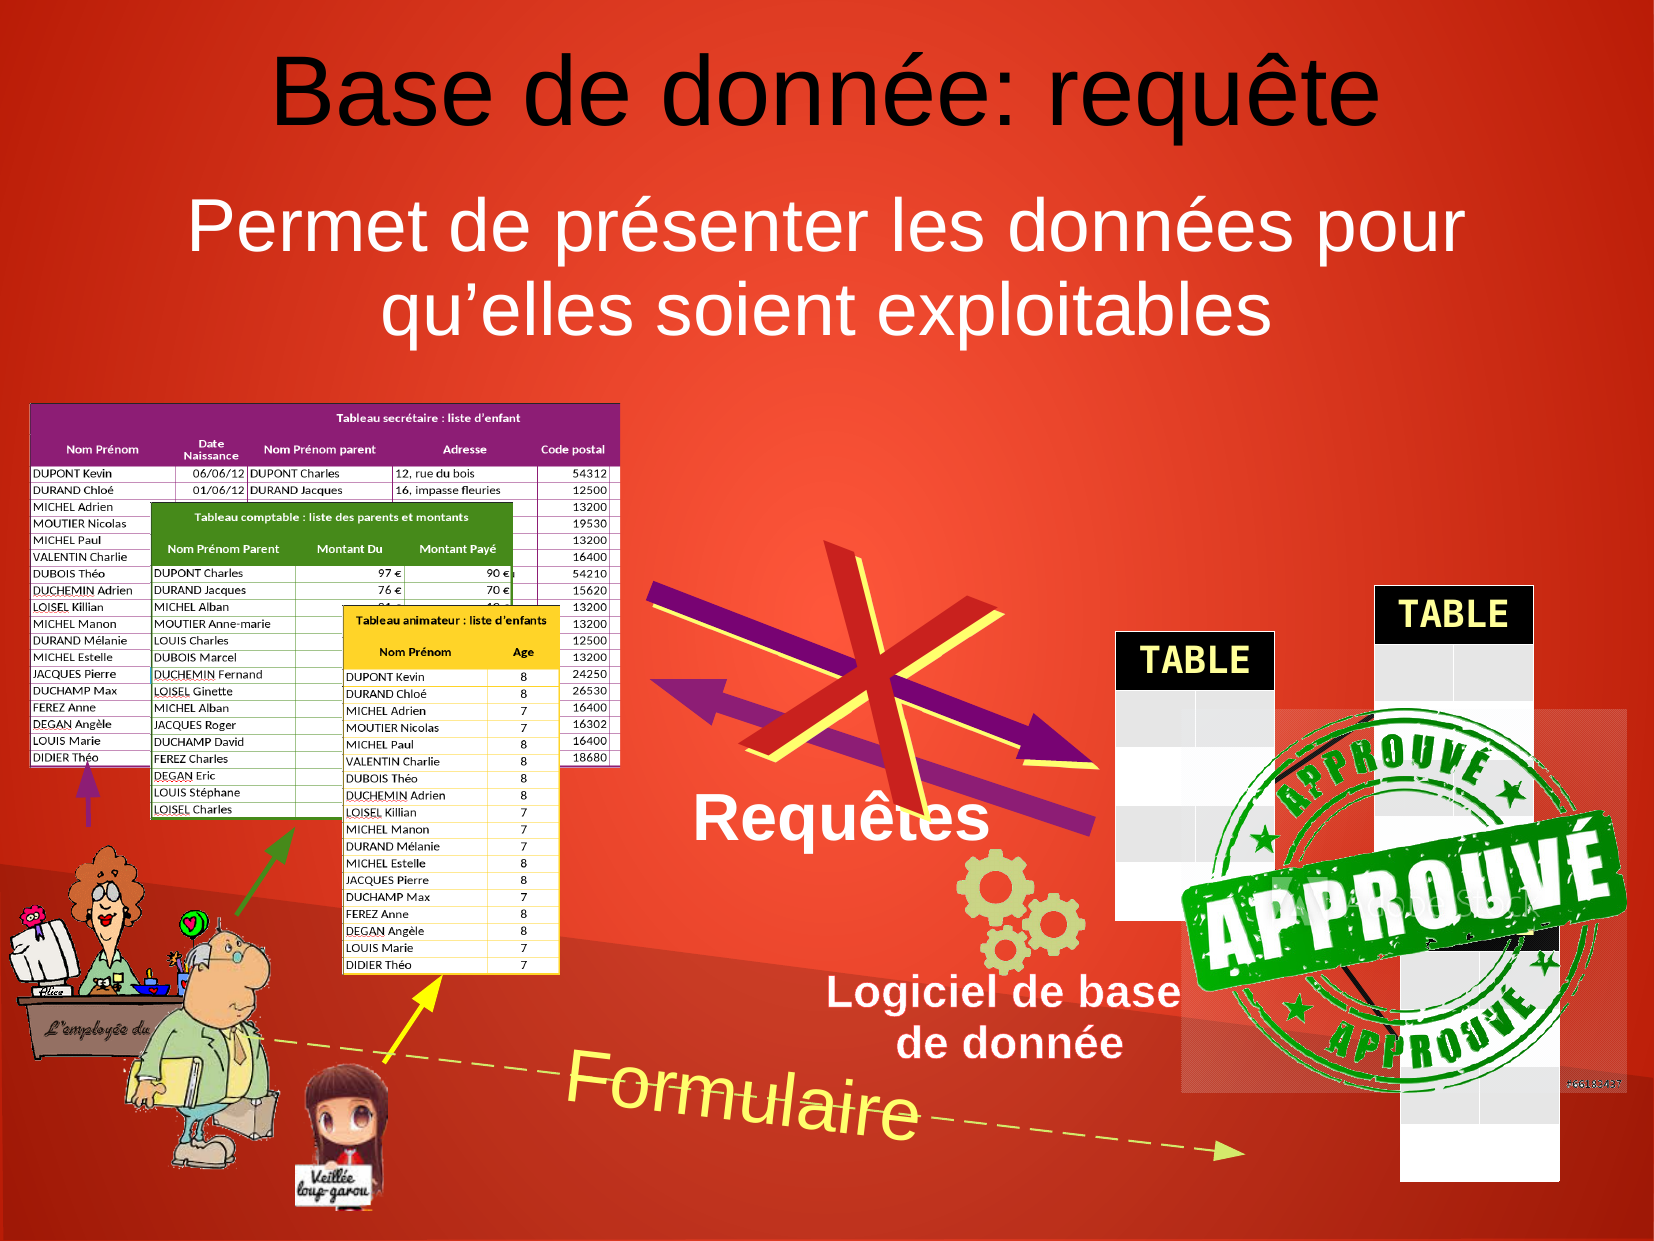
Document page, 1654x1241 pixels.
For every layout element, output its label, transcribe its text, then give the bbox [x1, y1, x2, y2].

text_box Requêtes [629, 752, 1055, 883]
table_cell [1375, 702, 1453, 708]
table_cell [1116, 806, 1181, 862]
table_cell [1116, 691, 1195, 747]
picture [1181, 708, 1627, 1093]
picture [0, 826, 388, 1211]
table_header TABLE [1116, 632, 1274, 690]
table_cell [1196, 691, 1274, 708]
table_cell [1401, 1125, 1479, 1181]
title Permet de présenter les données pour qu’elles soient exploitables [82, 165, 1571, 371]
picture [947, 833, 1099, 970]
table_cell [1454, 645, 1533, 701]
table_cell [1116, 863, 1181, 920]
title Base de donnée: requête [82, 0, 1571, 165]
table_cell [1375, 645, 1453, 701]
table_cell [1116, 748, 1181, 805]
table_cell [1454, 702, 1533, 708]
table_cell [1401, 1093, 1479, 1124]
table_cell [1480, 1125, 1559, 1181]
text_box Logiciel de base de donnée [714, 970, 1181, 1064]
table_cell [1480, 1093, 1559, 1124]
table_header TABLE [1375, 586, 1533, 644]
picture [29, 403, 621, 975]
